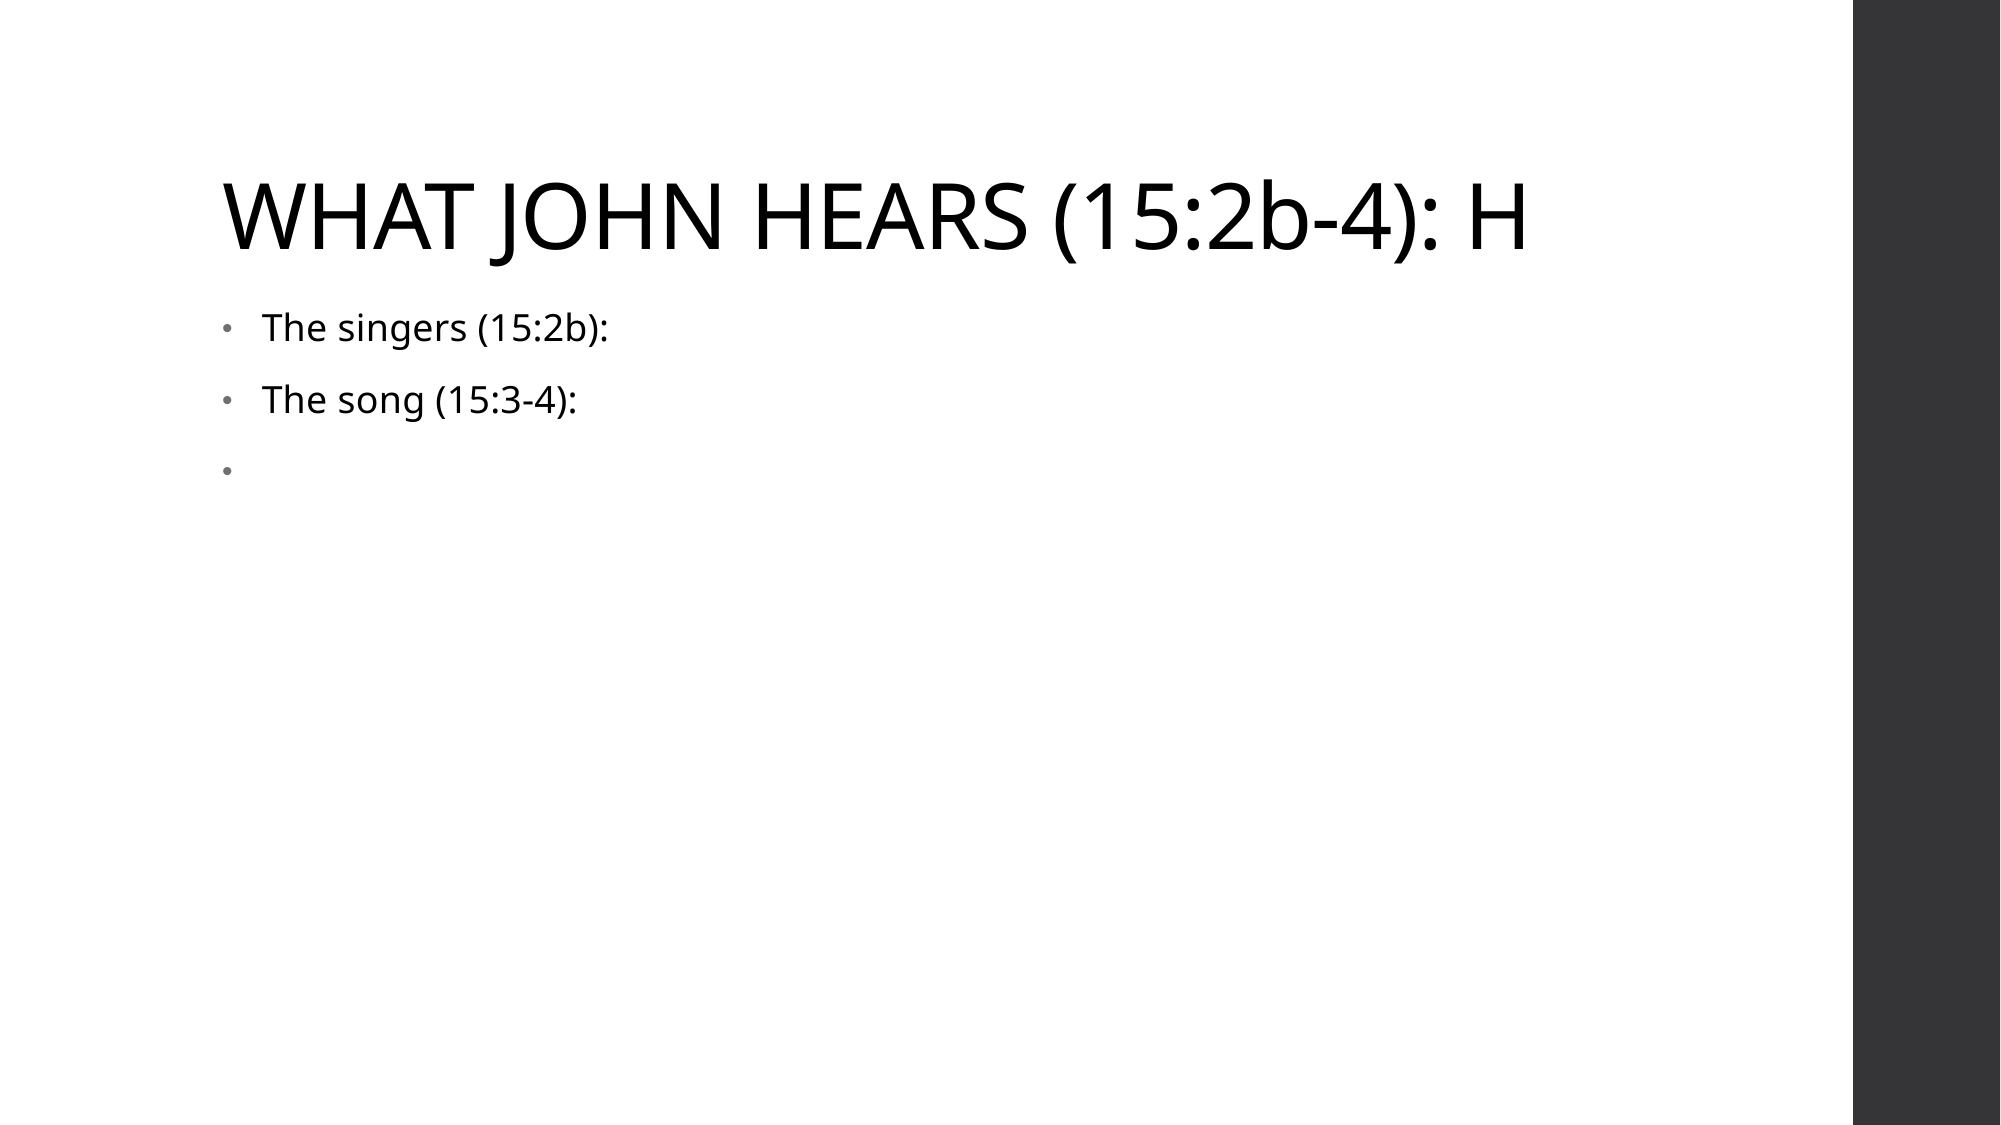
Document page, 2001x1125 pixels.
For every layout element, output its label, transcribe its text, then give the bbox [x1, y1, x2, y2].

title WHAT JOHN HEARS (15:2b-4): H [206, 60, 1797, 278]
list The singers (15:2b): The song (15:3-4): [206, 299, 1617, 1014]
